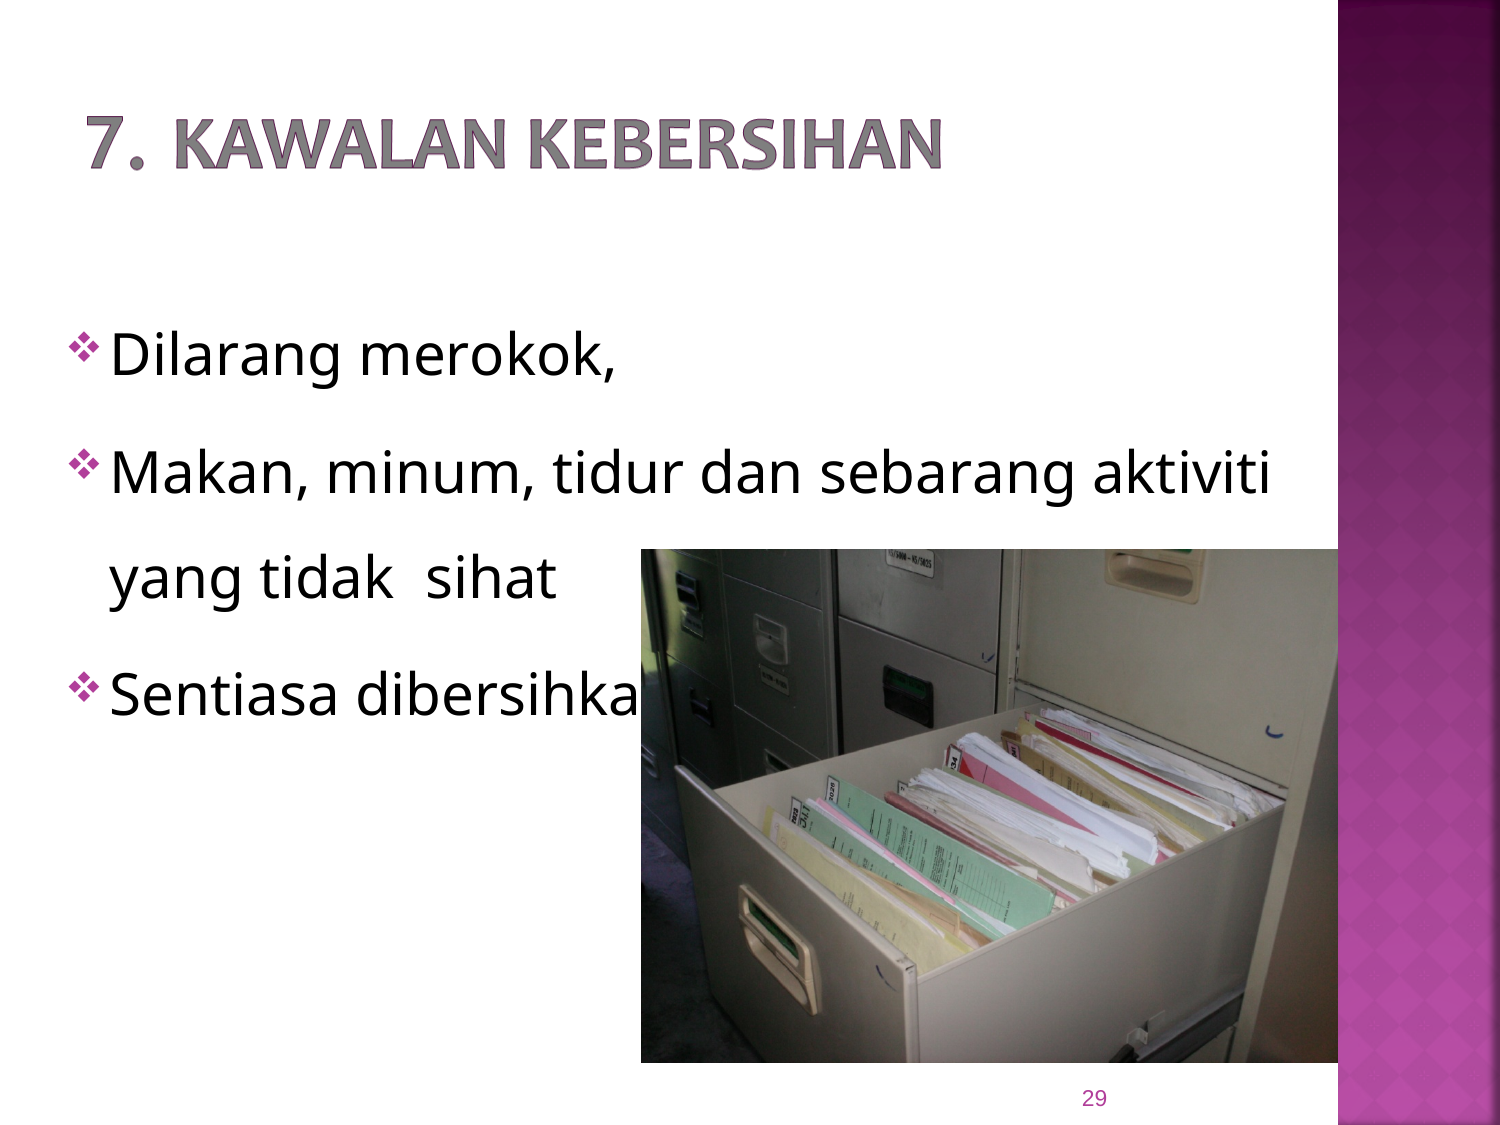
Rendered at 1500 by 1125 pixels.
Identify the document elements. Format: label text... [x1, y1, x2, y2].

text_box <number> [1025, 1075, 1123, 1114]
list Dilarang merokok, Makan, minum, tidur dan sebarang aktiviti yang tidak sihat Sentiasa dibersihkan [49, 187, 1338, 956]
picture [75, 0, 1500, 1125]
